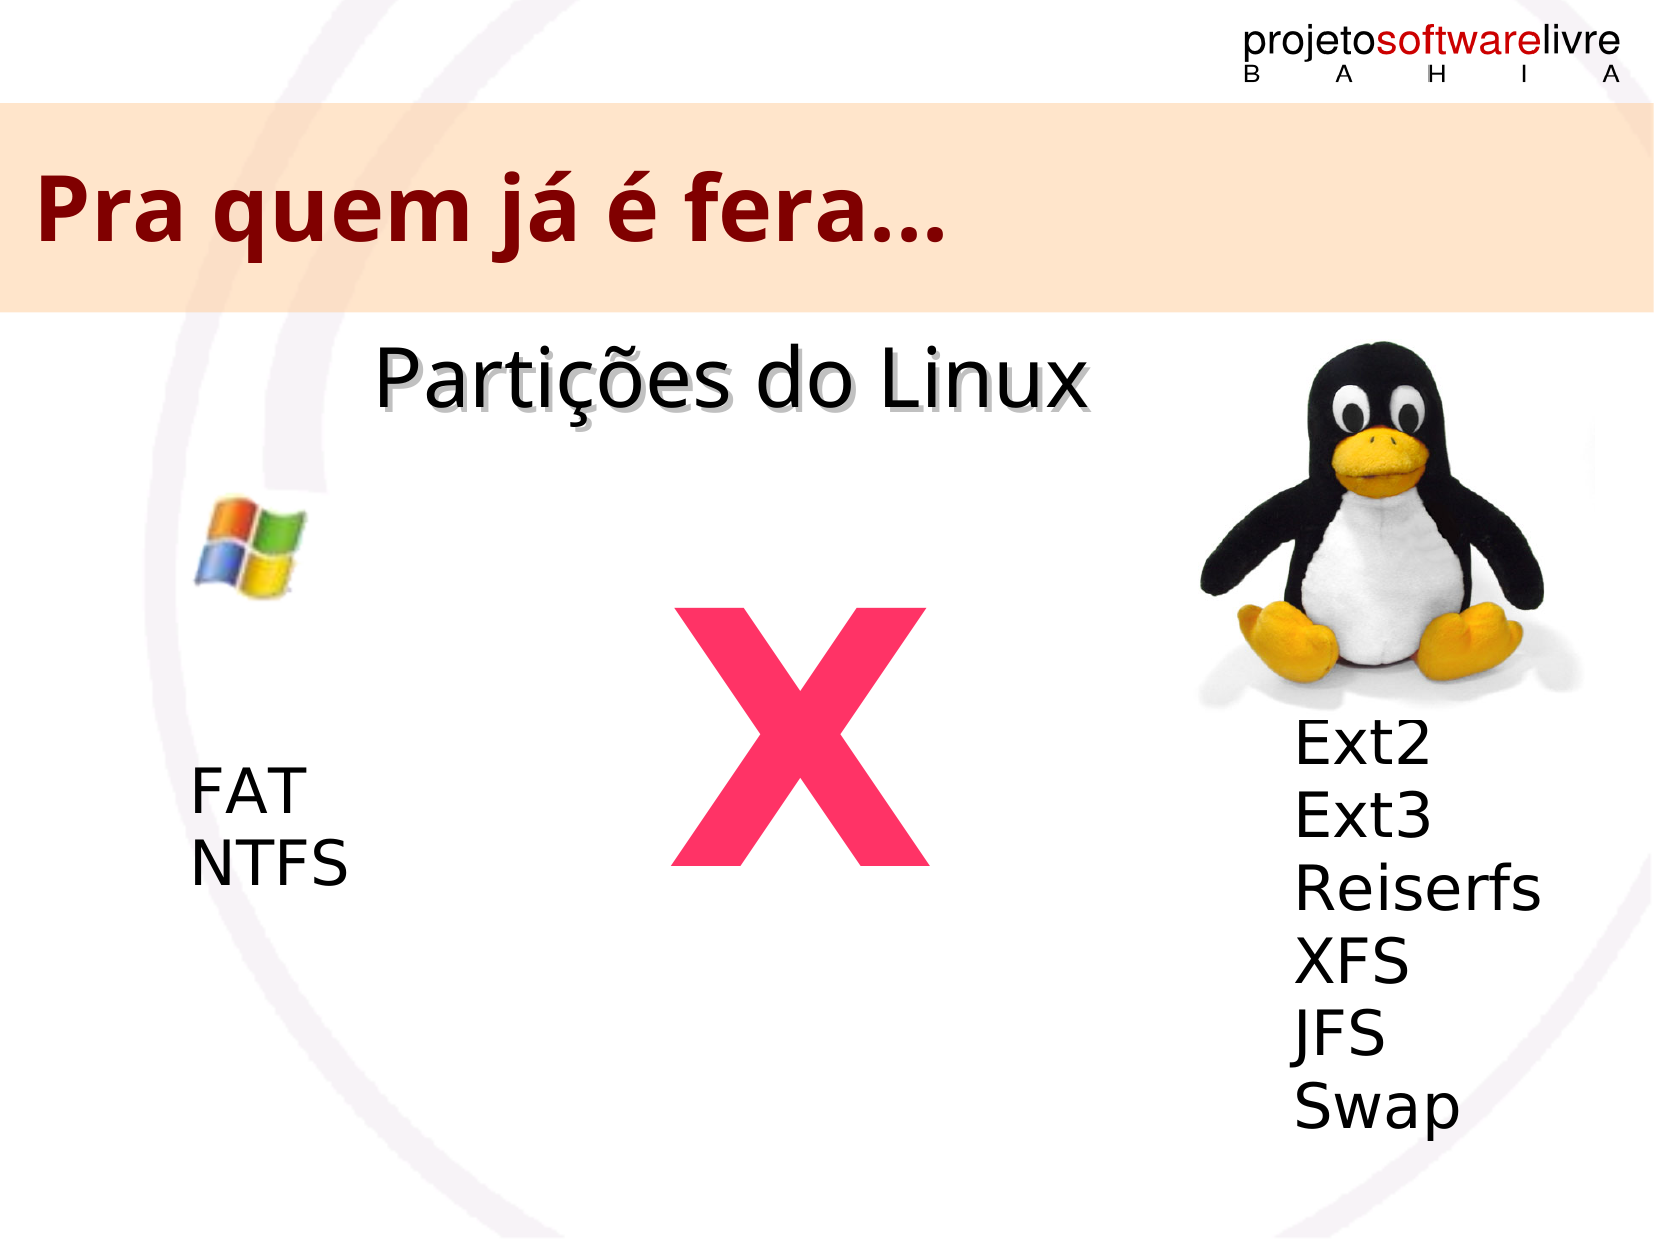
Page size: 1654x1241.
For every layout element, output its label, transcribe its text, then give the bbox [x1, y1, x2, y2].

title Pra quem já é fera... [33, 97, 1633, 316]
picture [0, 0, 1654, 103]
title Partições do Linux [372, 294, 1316, 457]
text_box X [664, 446, 950, 1041]
text_box Ext2 Ext3 Reiserfs XFS JFS Swap [1257, 720, 1566, 1144]
text_box FAT NTFS [154, 635, 462, 948]
picture [0, 313, 1654, 1241]
